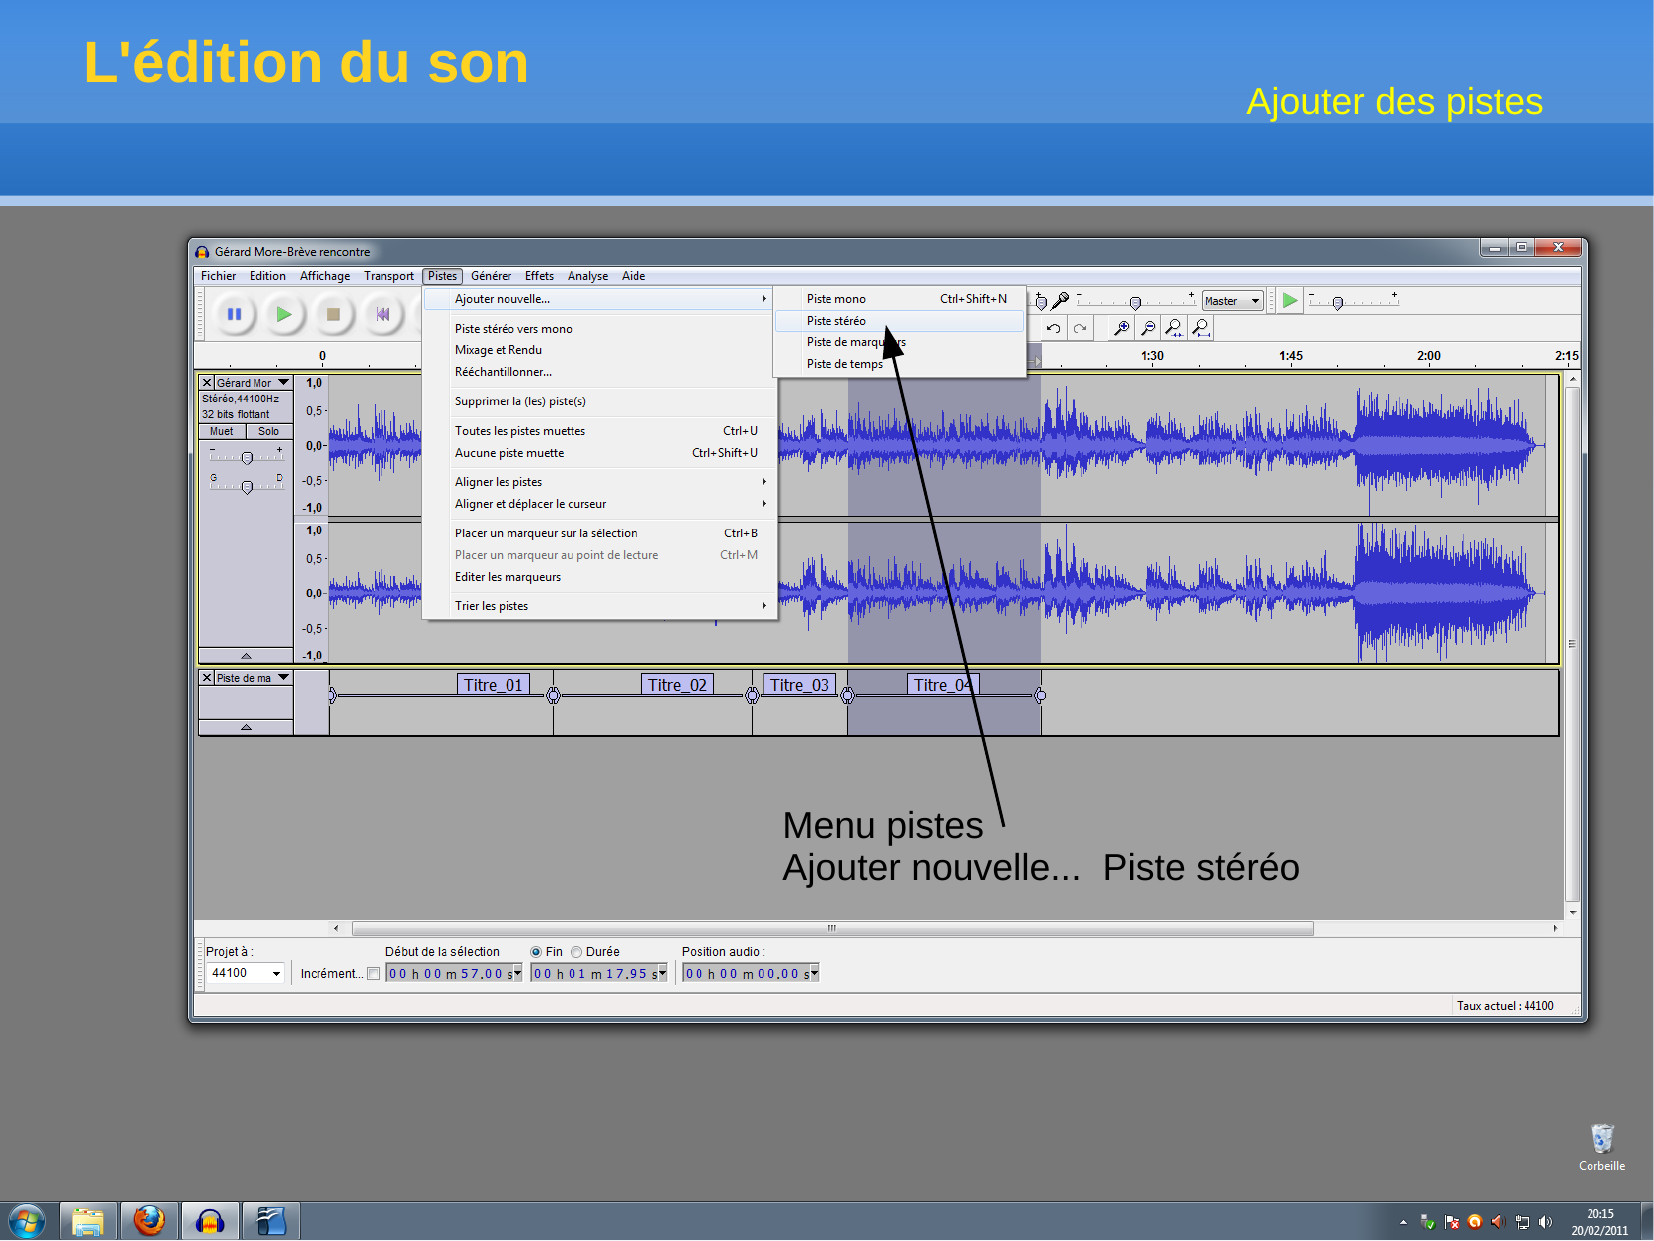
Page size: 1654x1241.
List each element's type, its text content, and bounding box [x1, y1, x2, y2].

text_box Menu pistes Ajouter nouvelle... Piste stéréo [767, 797, 1316, 897]
title L'édition du son [6, 17, 609, 107]
picture [0, 0, 1654, 1241]
text_box Ajouter des pistes [1210, 31, 1654, 131]
